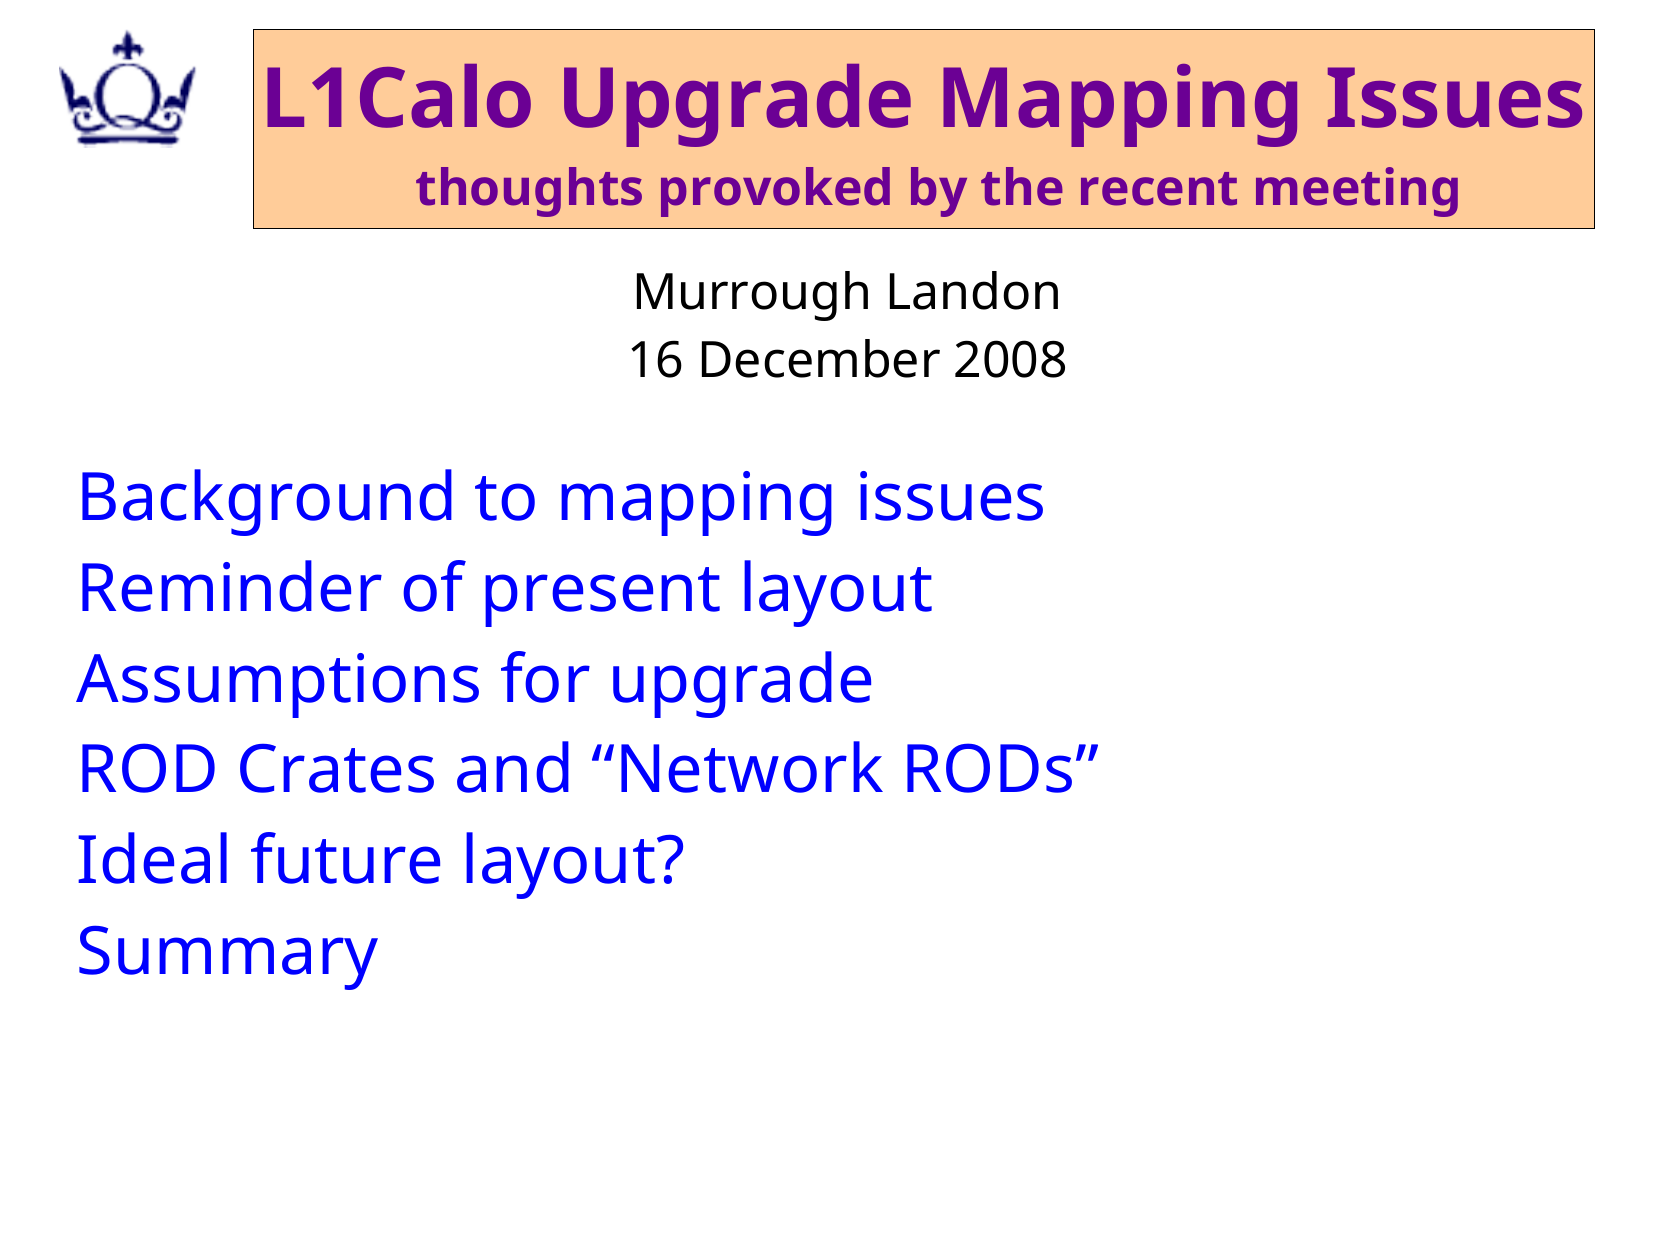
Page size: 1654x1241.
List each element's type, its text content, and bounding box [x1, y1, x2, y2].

list Background to mapping issues Reminder of present layout Assumptions for upgrade ROD Crates and “Network RODs” Ideal future layout? Summary [59, 449, 1595, 1112]
picture [59, 29, 200, 148]
title L1Calo Upgrade Mapping Issues thoughts provoked by the recent meeting [253, 29, 1595, 229]
text_box Murrough Landon 16 December 2008 [476, 256, 1219, 396]
